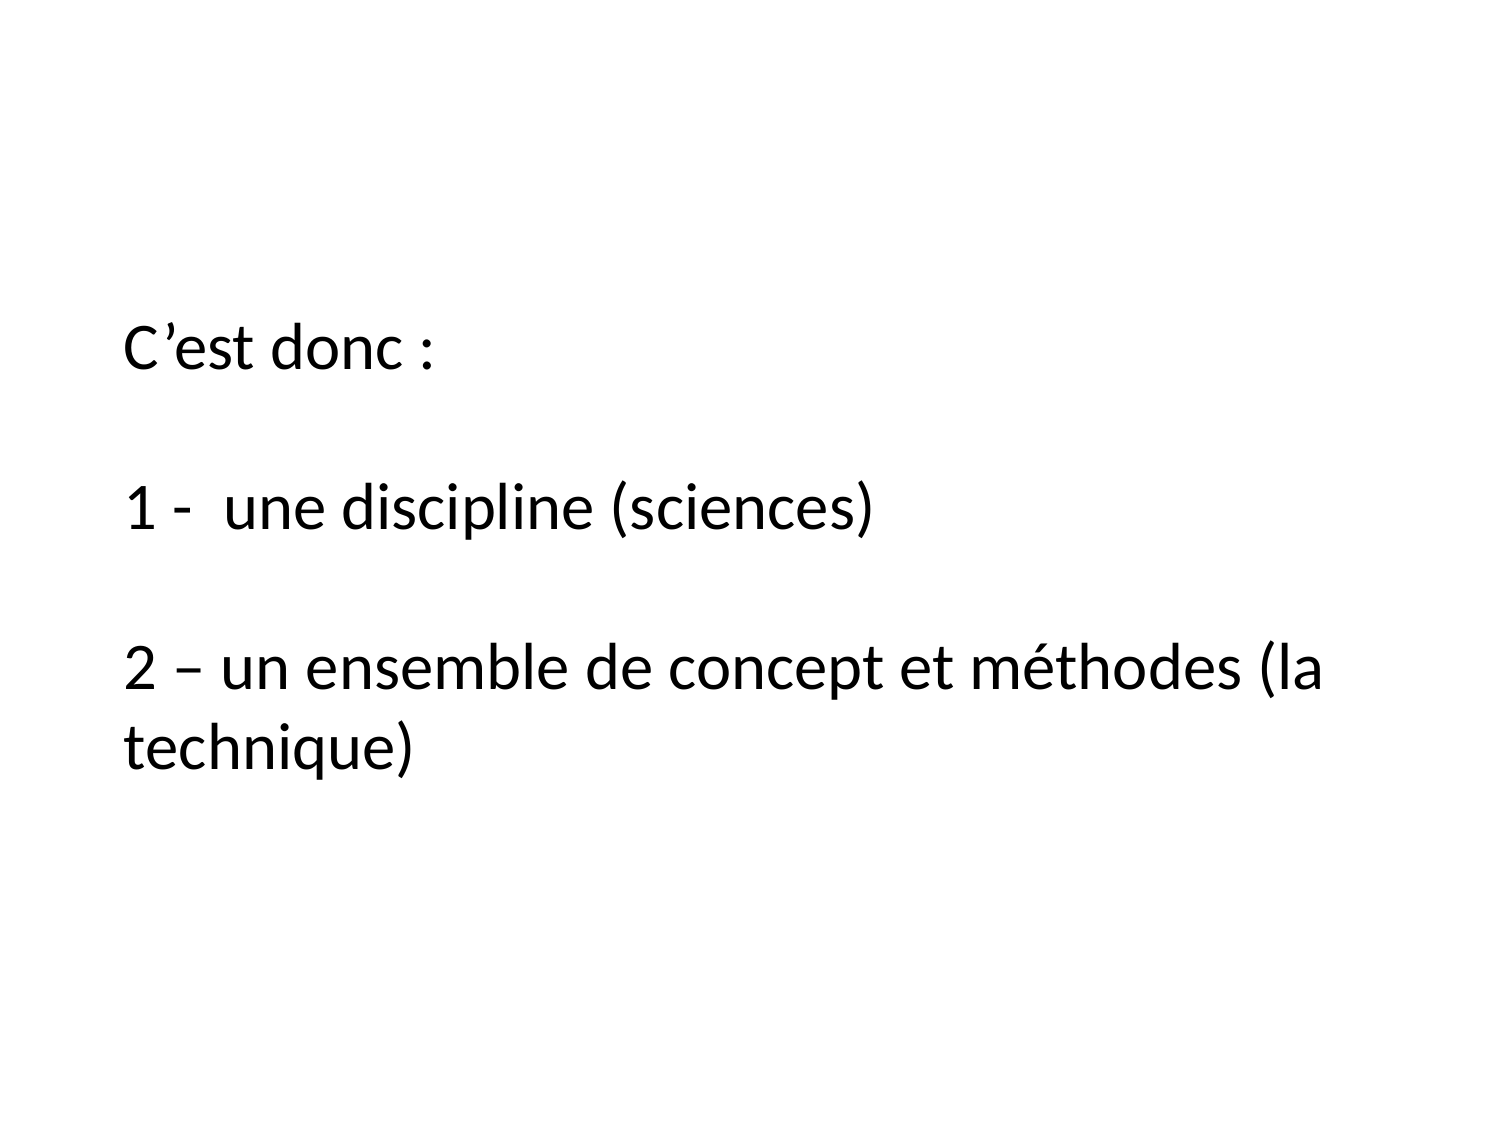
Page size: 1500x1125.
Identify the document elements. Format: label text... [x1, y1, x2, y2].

title C’est donc : 1 - une discipline (sciences) 2 – un ensemble de concept et méthodes (la technique) [123, 90, 1399, 886]
